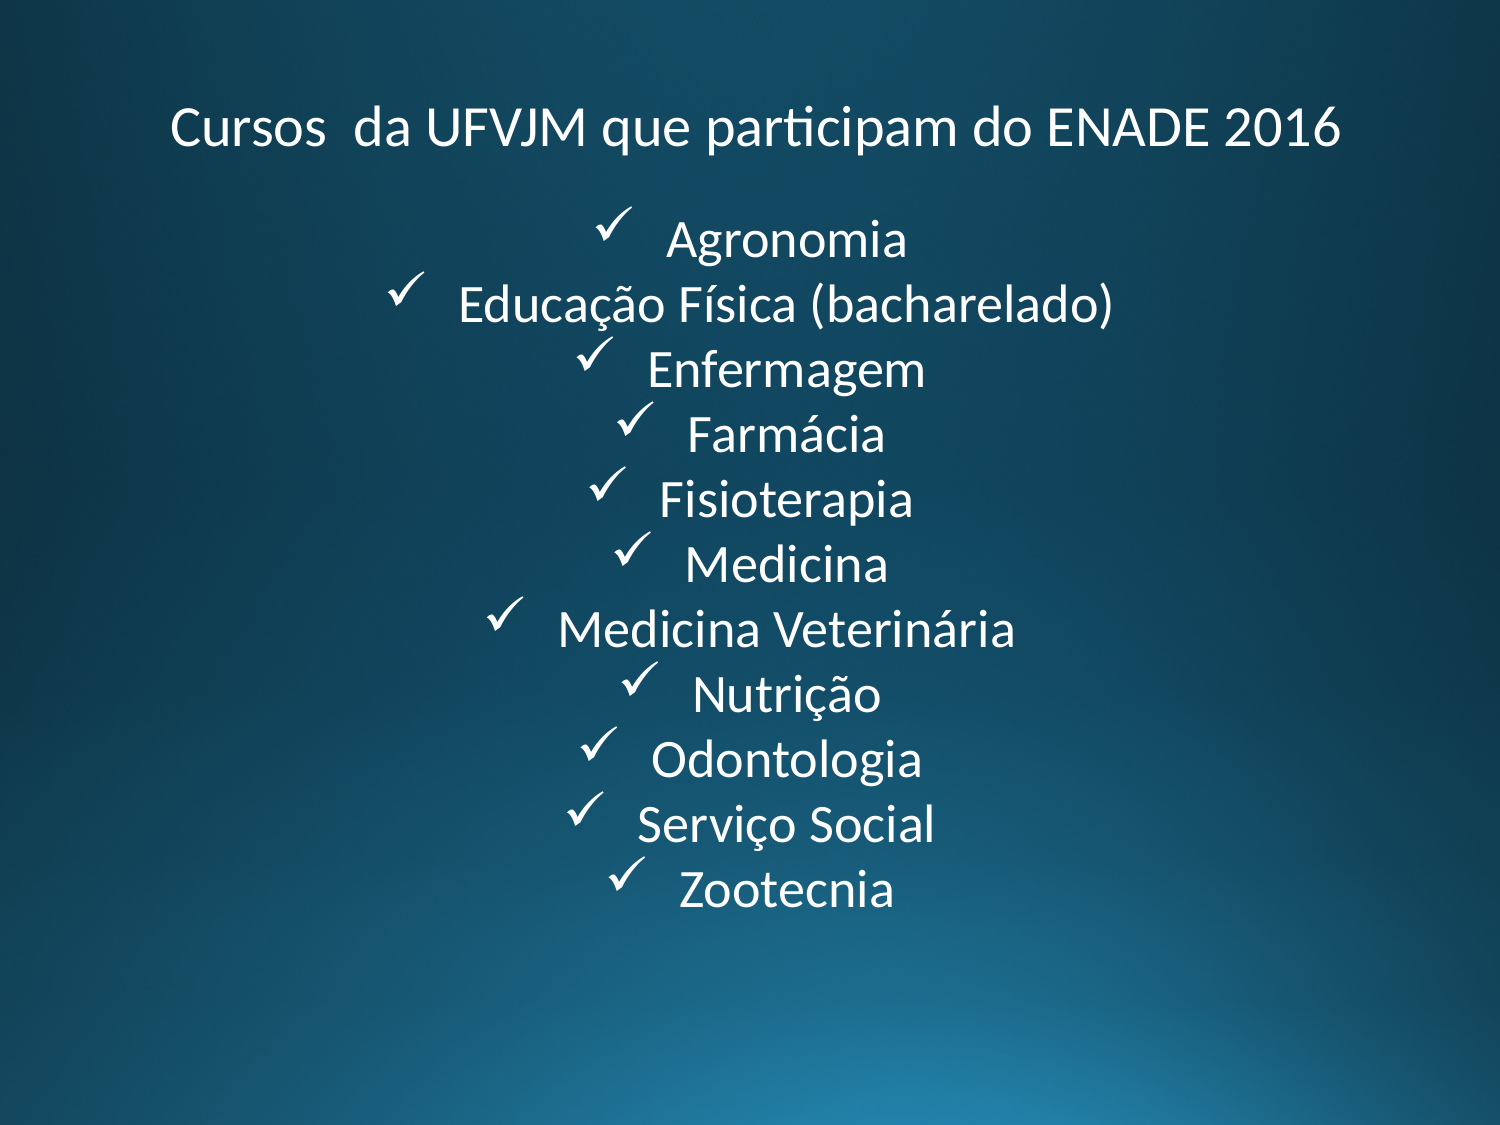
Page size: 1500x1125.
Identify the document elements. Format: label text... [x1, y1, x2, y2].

text_box Cursos da UFVJM que participam do ENADE 2016 Agronomia Educação Física (bacharelado) Enfermagem Farmácia Fisioterapia Medicina Medicina Veterinária Nutrição Odontologia Serviço Social Zootecnia [112, 30, 1388, 976]
picture [0, 0, 1500, 1125]
